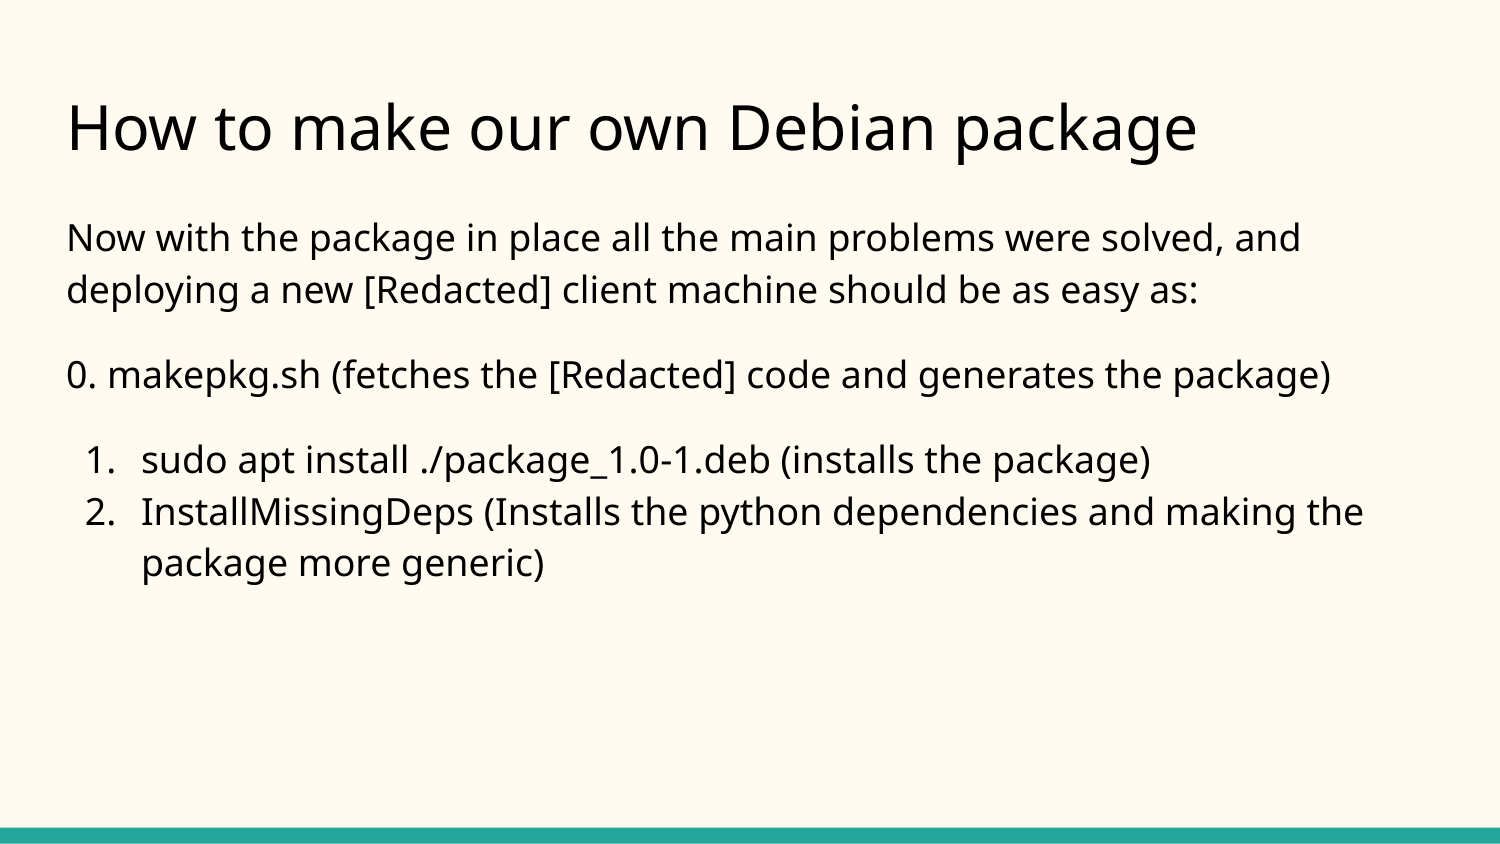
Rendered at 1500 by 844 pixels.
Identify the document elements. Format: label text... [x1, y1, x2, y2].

title How to make our own Debian package [51, 72, 1449, 174]
list Now with the package in place all the main problems were solved, and deploying a new [Redacted] client machine should be as easy as: 0. makepkg.sh (fetches the [Redacted] code and generates the package) sudo apt install ./package_1.0-1.deb (installs the package) InstallMissingDeps (Installs the python dependencies and making the package more generic) [51, 192, 1449, 750]
